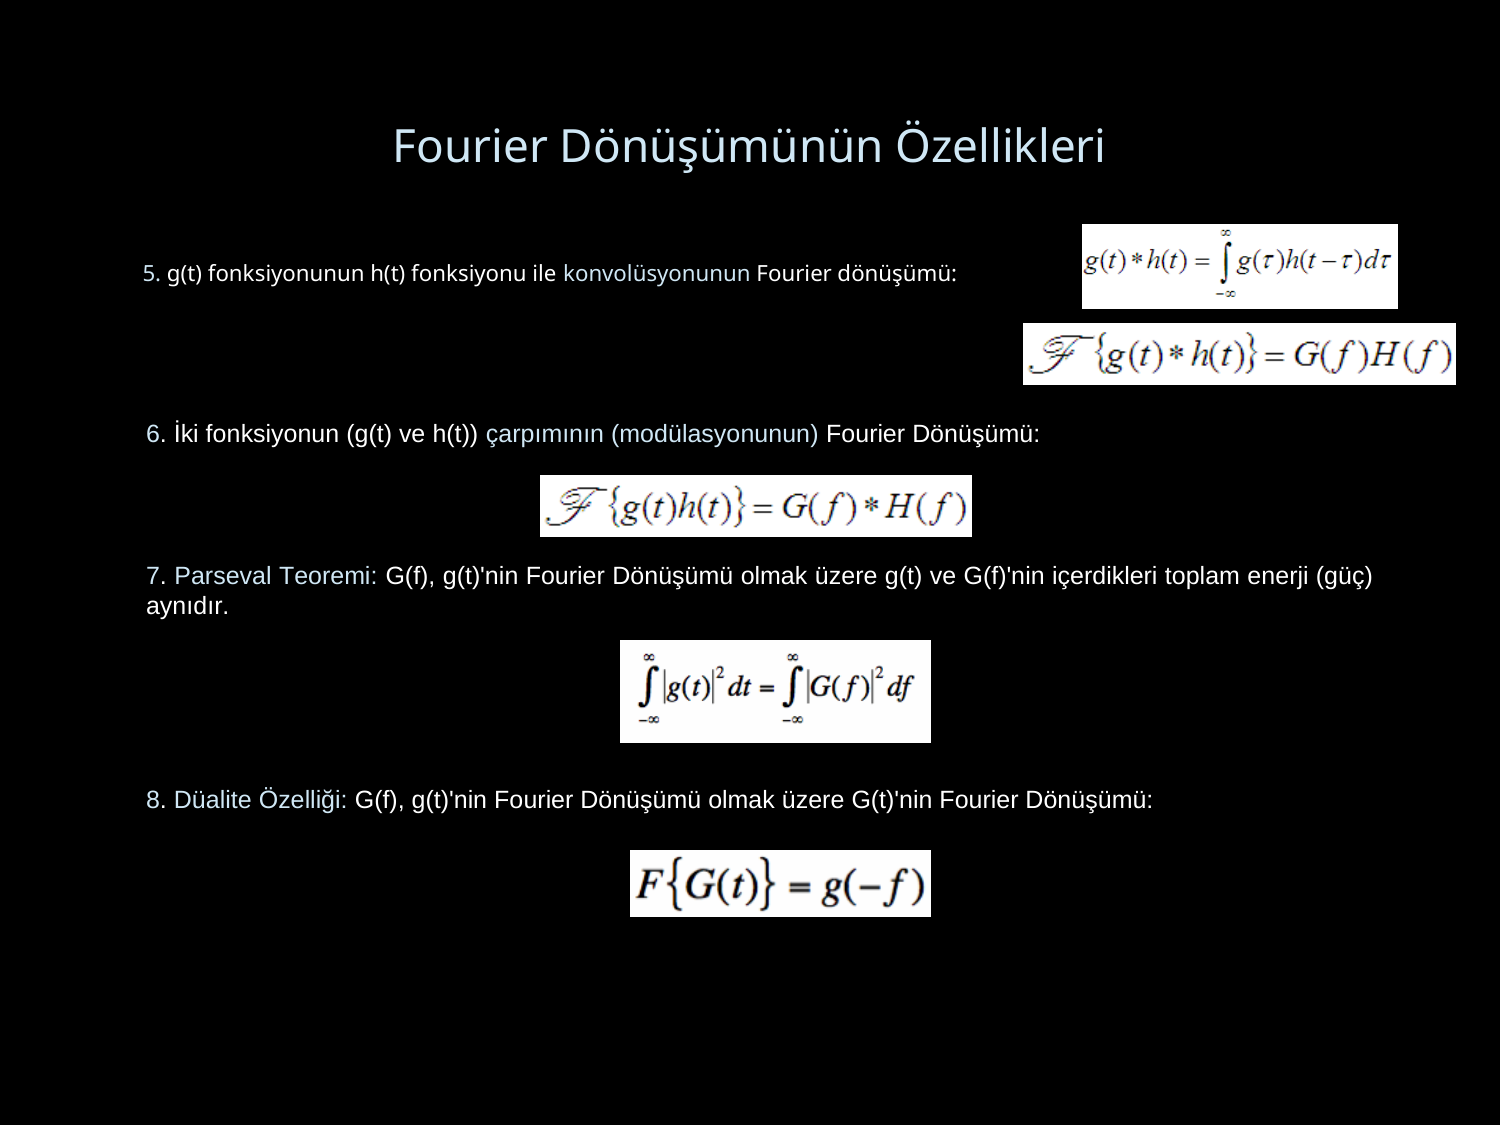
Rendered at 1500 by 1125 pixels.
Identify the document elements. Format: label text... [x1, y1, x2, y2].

title Fourier Dönüşümünün Özellikleri [75, 83, 1426, 204]
picture [620, 640, 931, 743]
list 5. g(t) fonksiyonunun h(t) fonksiyonu ile konvolüsyonunun Fourier dönüşümü: [77, 251, 1068, 315]
picture [1082, 224, 1398, 309]
list 7. Parseval Teoremi: G(f), g(t)'nin Fourier Dönüşümü olmak üzere g(t) ve G(f)'nin içerdikleri toplam enerji (güç) aynıdır. [75, 551, 1456, 638]
list 6. İki fonksiyonun (g(t) ve h(t)) çarpımının (modülasyonunun) Fourier Dönüşümü: [75, 410, 1456, 474]
picture [630, 850, 931, 917]
picture [1023, 323, 1456, 385]
list 8. Düalite Özelliği: G(f), g(t)'nin Fourier Dönüşümü olmak üzere G(t)'nin Fourier Dönüşümü: [75, 776, 1456, 862]
picture [540, 475, 972, 537]
